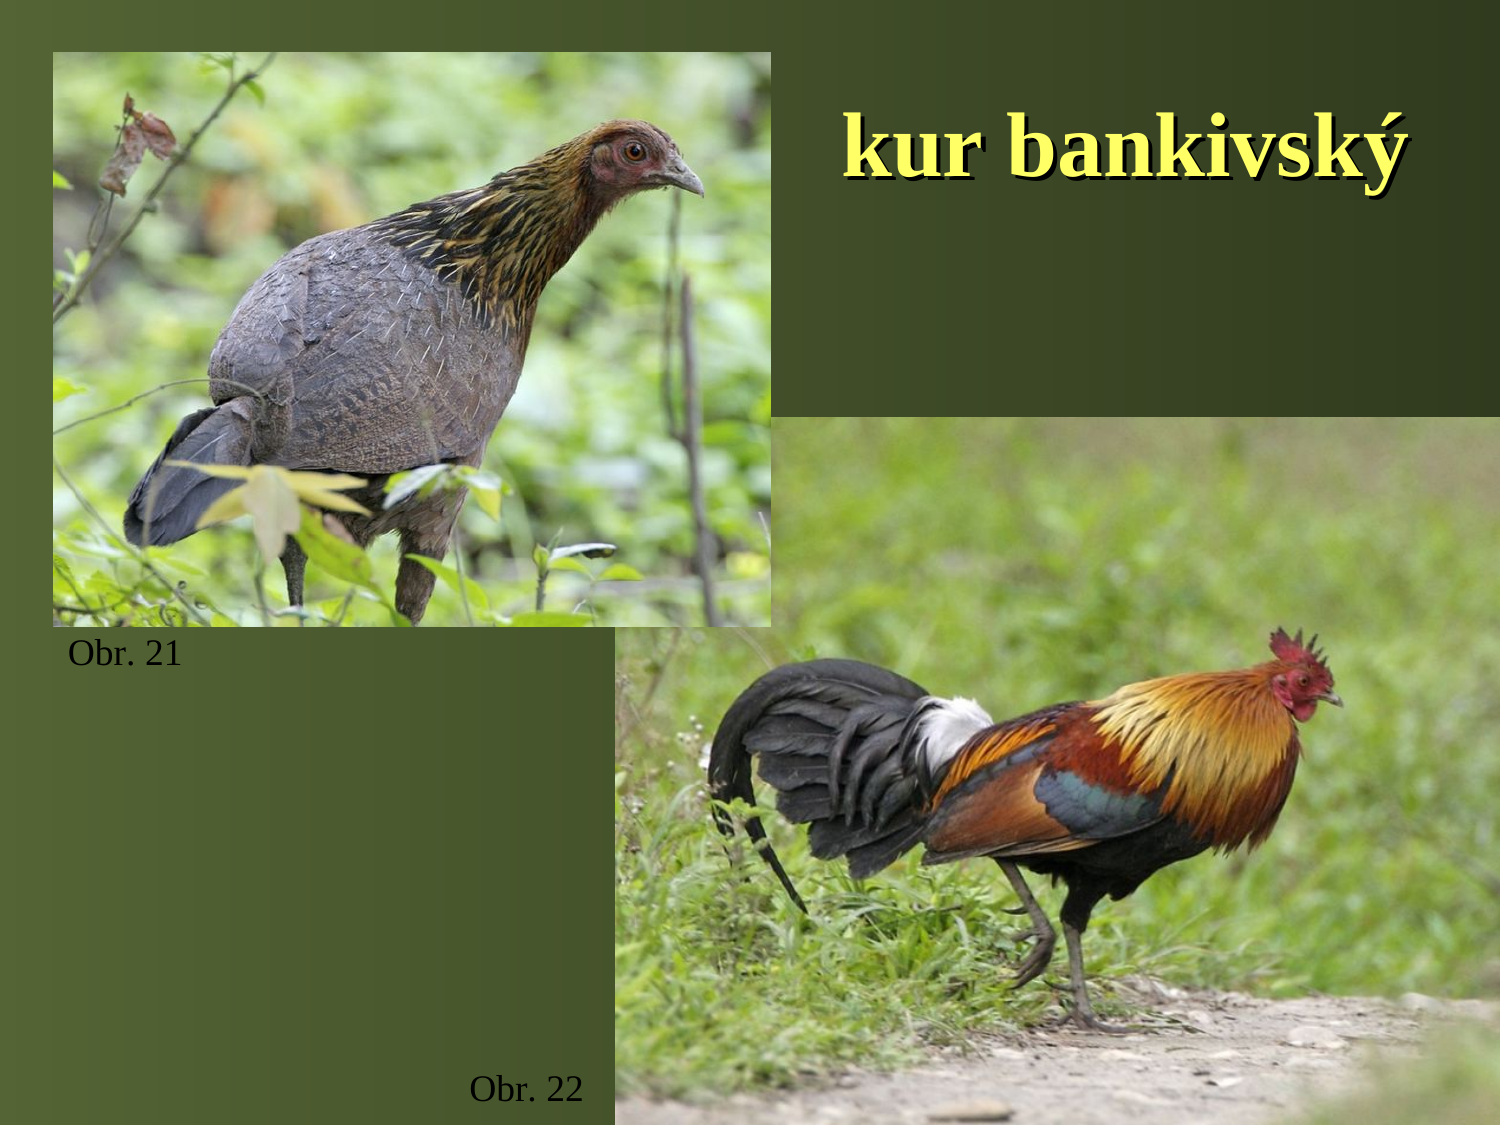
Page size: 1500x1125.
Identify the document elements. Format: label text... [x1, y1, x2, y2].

text_box Obr. 22 [454, 1056, 609, 1118]
text_box Obr. 21 [53, 619, 219, 681]
title kur bankivský [75, 45, 1426, 234]
picture [53, 52, 1500, 1125]
